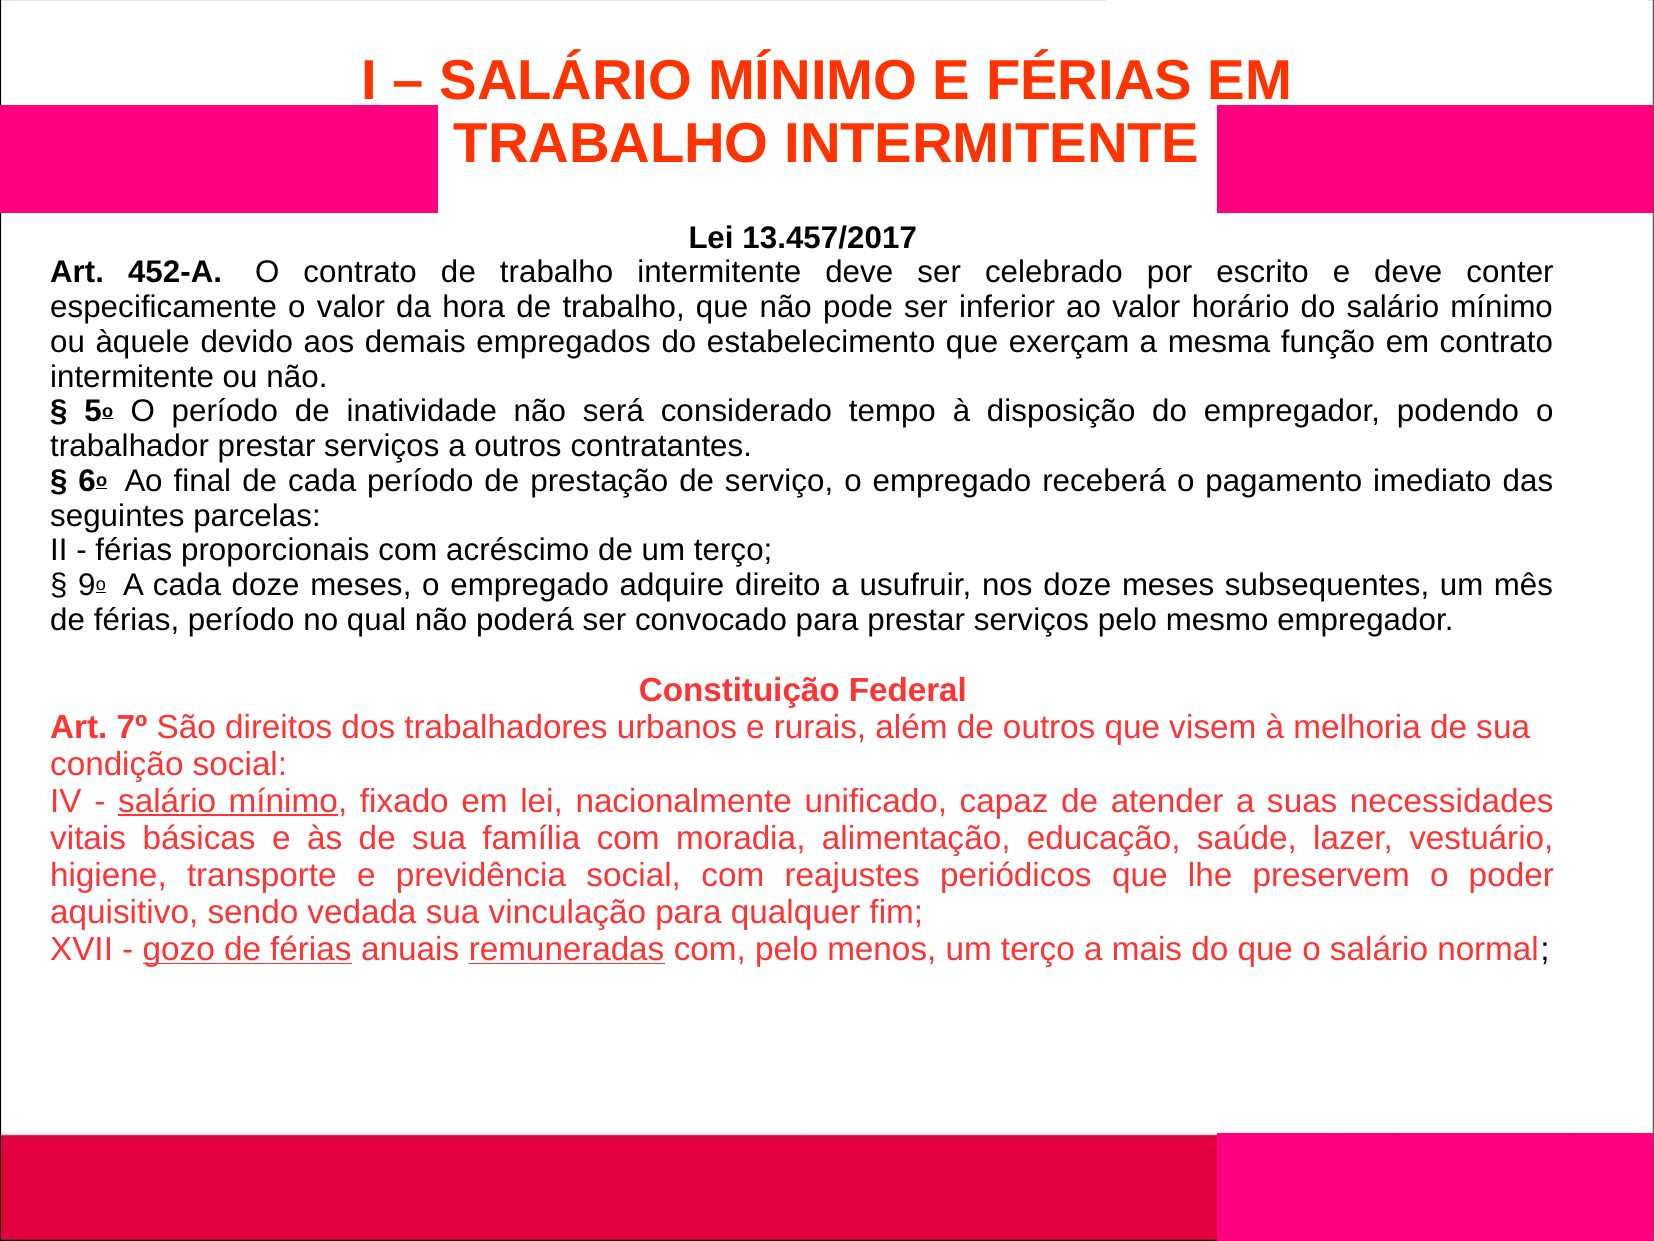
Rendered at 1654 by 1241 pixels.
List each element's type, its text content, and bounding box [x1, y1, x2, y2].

picture [0, 0, 1654, 1241]
text_box I – SALÁRIO MÍNIMO E FÉRIAS EM TRABALHO INTERMITENTE [271, 41, 1382, 236]
text_box Lei 13.457/2017 Art. 452-A. O contrato de trabalho intermitente deve ser celebrado por escrito e deve conter especificamente o valor da hora de trabalho, que não pode ser inferior ao valor horário do salário mínimo ou àquele devido aos demais empregados do estabelecimento que exerçam a mesma função em contrato intermitente ou não. § 5o O período de inatividade não será considerado tempo à disposição do empregador, podendo o trabalhador prestar serviços a outros contratantes. § 6o Ao final de cada período de prestação de serviço, o empregado receberá o pagamento imediato das seguintes parcelas: II - férias proporcionais com acréscimo de um terço; § 9o A cada doze meses, o empregado adquire direito a usufruir, nos doze meses subsequentes, um mês de férias, período no qual não poderá ser convocado para prestar serviços pelo mesmo empregador. Constituição Federal Art. 7º São direitos dos trabalhadores urbanos e rurais, além de outros que visem à melhoria de sua condição social: IV - salário mínimo, fixado em lei, nacionalmente unificado, capaz de atender a suas necessidades vitais básicas e às de sua família com moradia, alimentação, educação, saúde, lazer, vestuário, higiene, transporte e previdência social, com reajustes periódicos que lhe preservem o poder aquisitivo, sendo vedada sua vinculação para qualquer fim; XVII - gozo de férias anuais remuneradas com, pelo menos, um terço a mais do que o salário normal; [35, 213, 1571, 1032]
